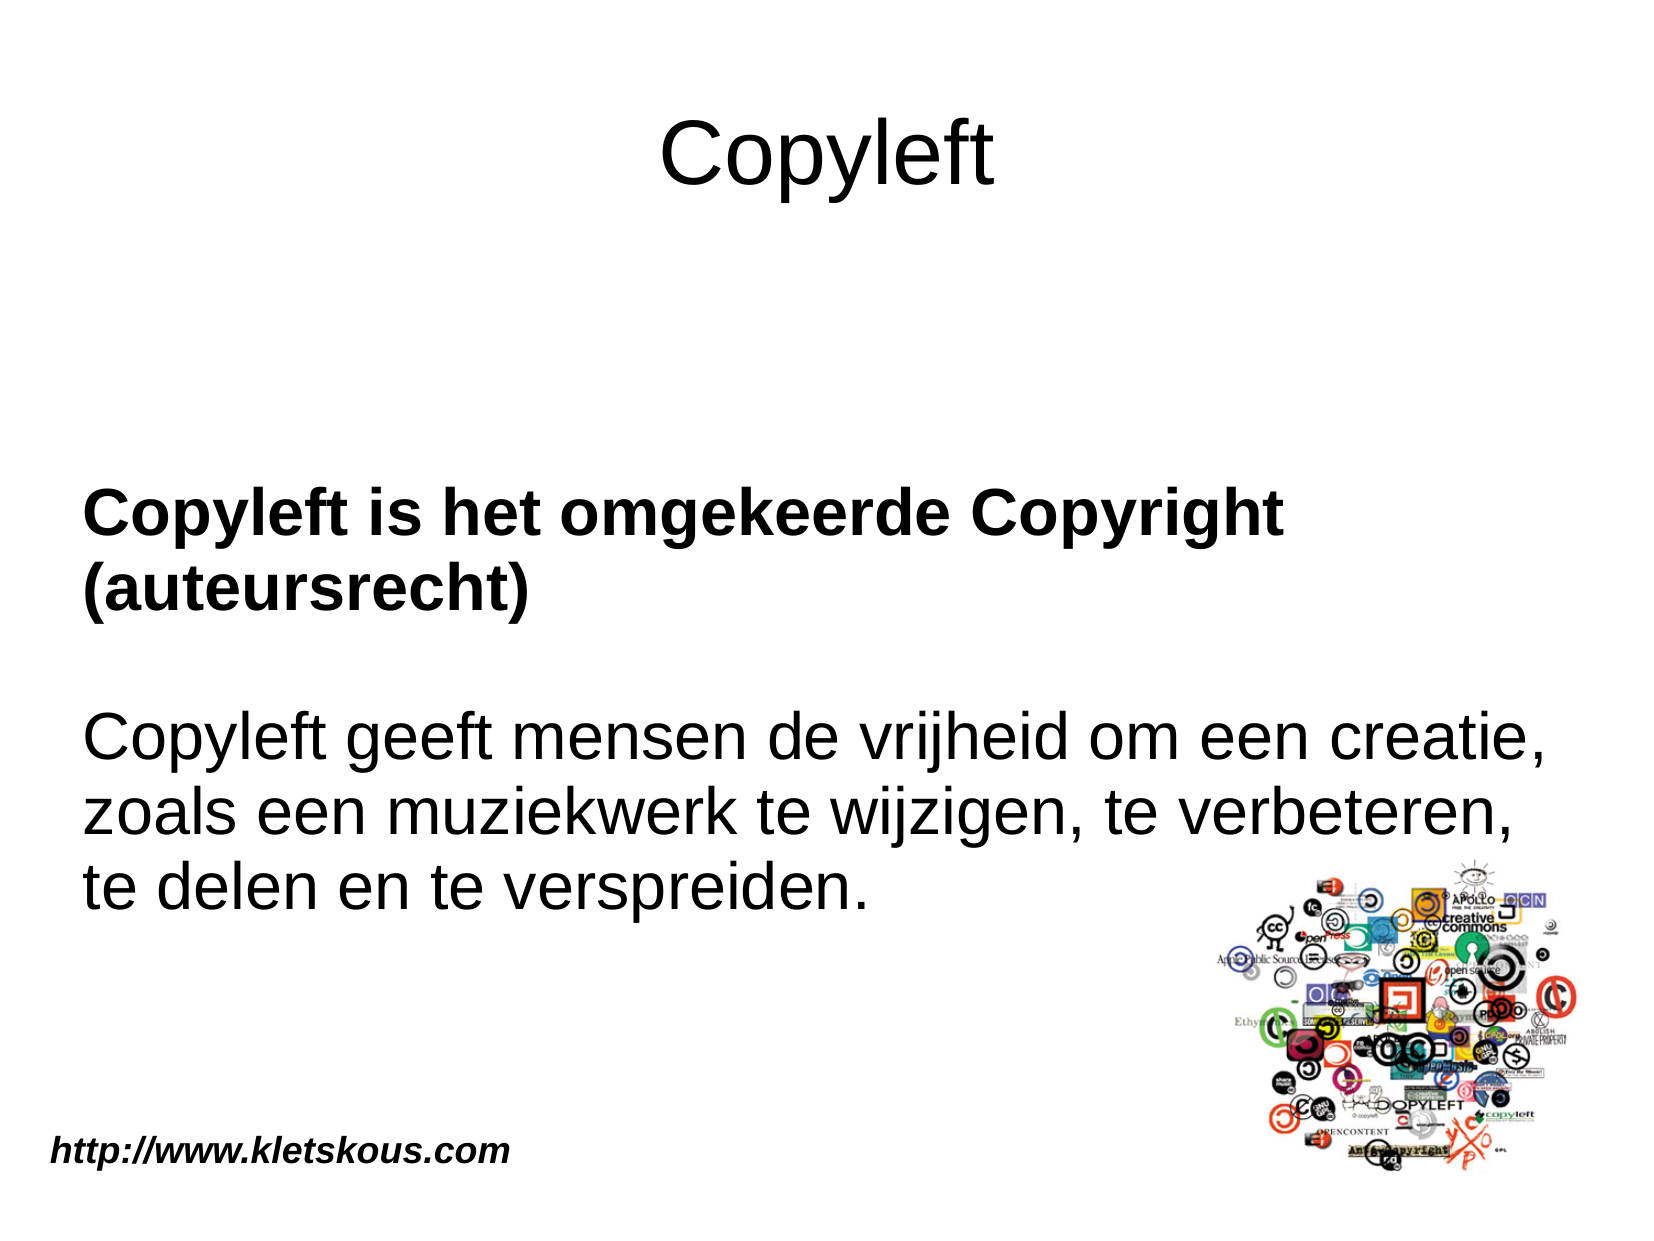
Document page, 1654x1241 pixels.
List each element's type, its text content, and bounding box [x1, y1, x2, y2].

subtitle Copyleft is het omgekeerde Copyright (auteursrecht) Copyleft geeft mensen de vrijheid om een creatie, zoals een muziekwerk te wijzigen, te verbeteren, te delen en te verspreiden. [82, 297, 1571, 1102]
picture [1210, 856, 1595, 1182]
title Copyleft [82, 49, 1571, 257]
text_box http://www.kletskous.com [34, 1122, 591, 1211]
